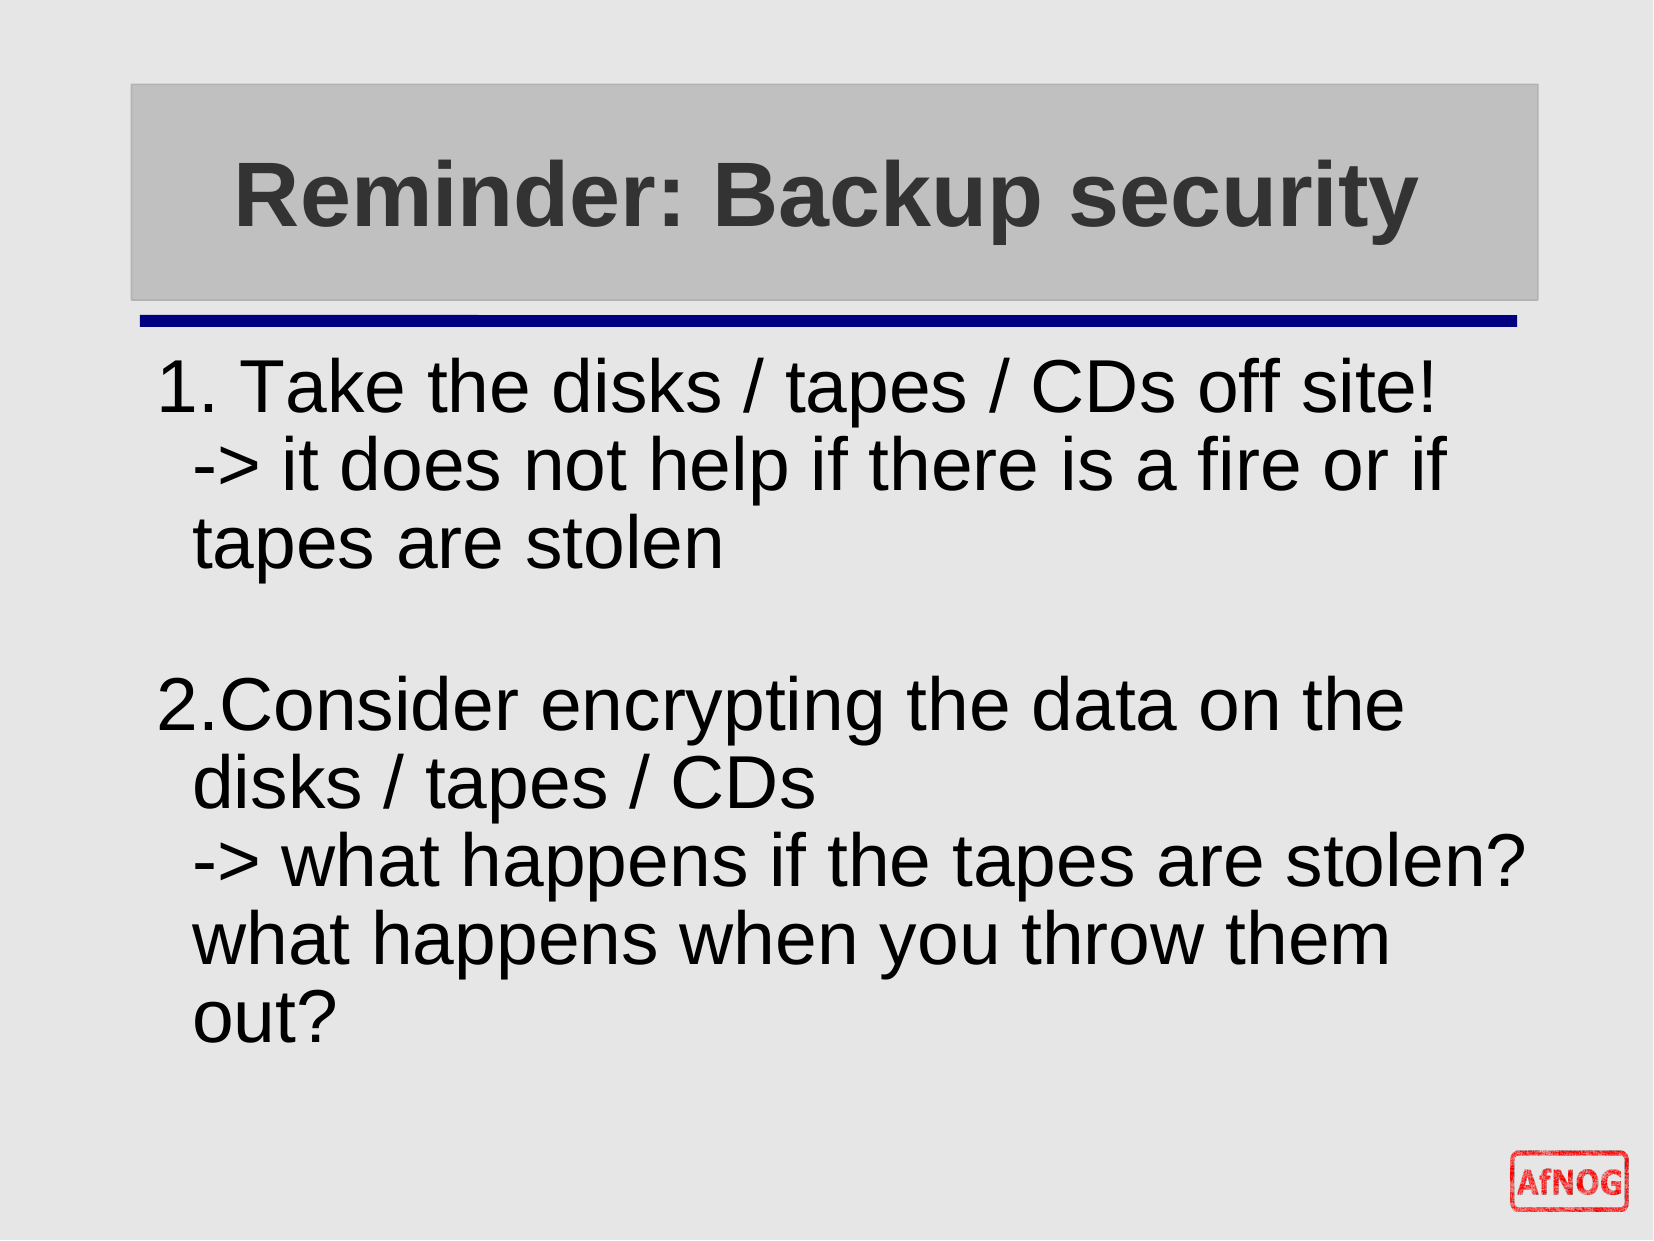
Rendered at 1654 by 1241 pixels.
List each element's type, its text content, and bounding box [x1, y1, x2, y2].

text_box Take the disks / tapes / CDs off site! -> it does not help if there is a fire or if tapes are stolen Consider encrypting the data on the disks / tapes / CDs -> what happens if the tapes are stolen? what happens when you throw them out? [121, 344, 1534, 1127]
text_box Reminder: Backup security [121, 91, 1534, 299]
picture [1510, 1150, 1629, 1212]
